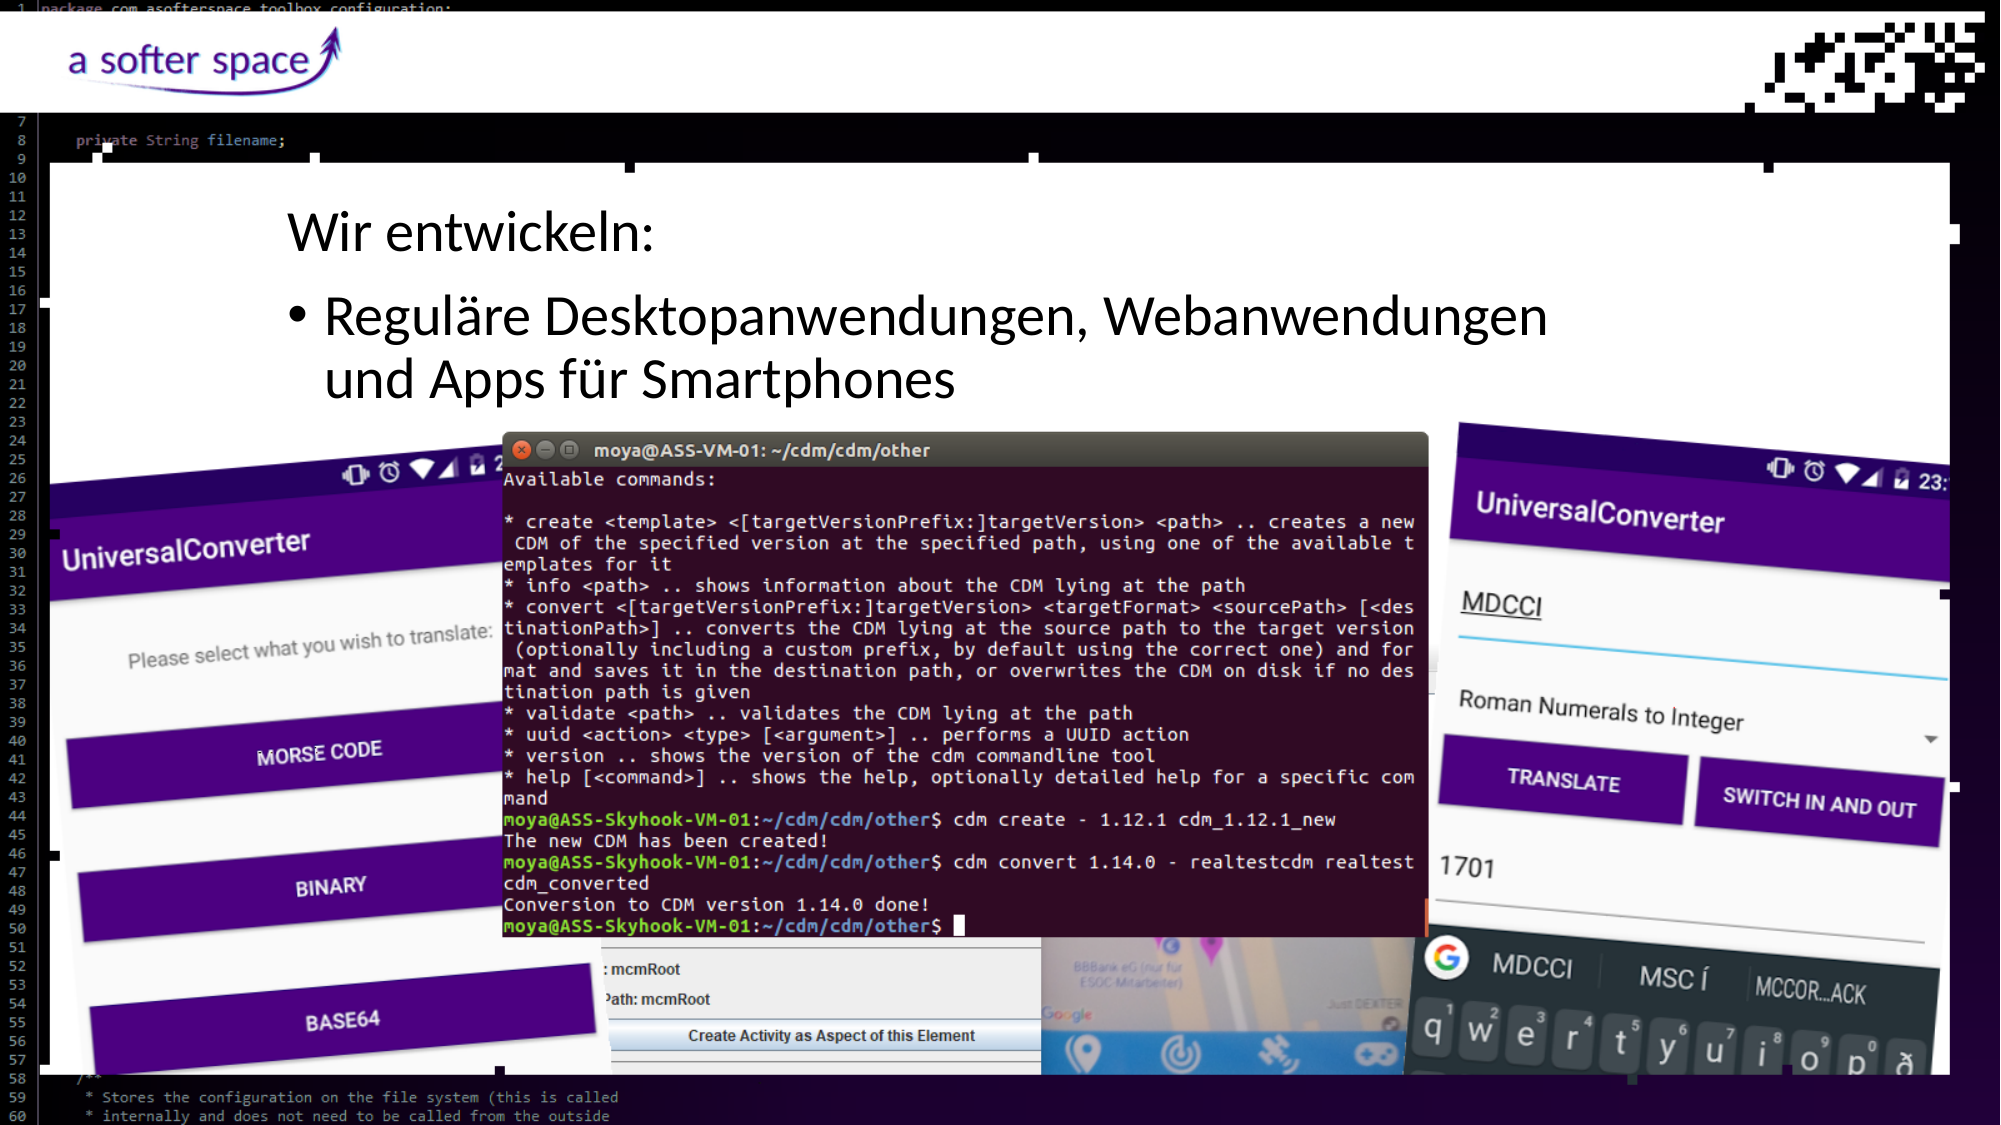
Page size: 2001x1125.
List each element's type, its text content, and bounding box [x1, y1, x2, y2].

picture [0, 0, 2000, 1125]
list Wir entwickeln: Reguläre Desktopanwendungen, Webanwendungen und Apps für Smartphones [272, 193, 1832, 1003]
